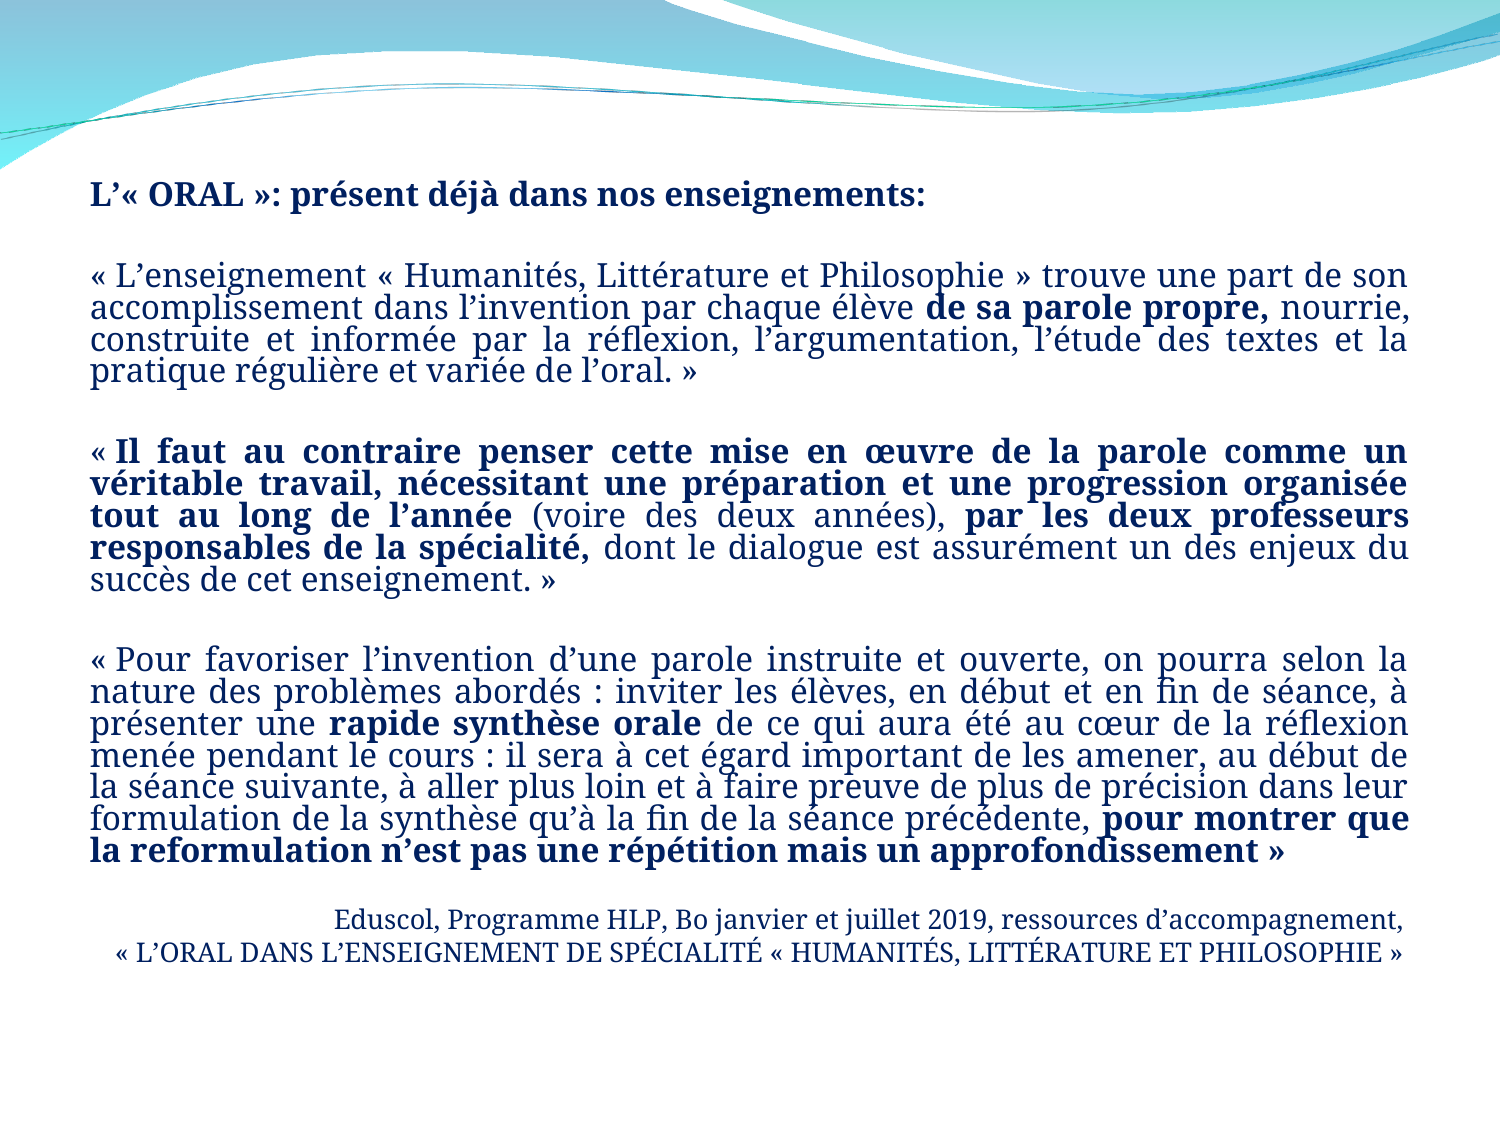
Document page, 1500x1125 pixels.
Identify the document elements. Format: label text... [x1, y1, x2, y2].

list L’« ORAL »: présent déjà dans nos enseignements: « L’enseignement « Humanités, Littérature et Philosophie » trouve une part de son accomplissement dans l’invention par chaque élève de sa parole propre, nourrie, construite et informée par la réflexion, l’argumentation, l’étude des textes et la pratique régulière et variée de l’oral. » « Il faut au contraire penser cette mise en œuvre de la parole comme un véritable travail, nécessitant une préparation et une progression organisée tout au long de l’année (voire des deux années), par les deux professeurs responsables de la spécialité, dont le dialogue est assurément un des enjeux du succès de cet enseignement. » « Pour favoriser l’invention d’une parole instruite et ouverte, on pourra selon la nature des problèmes abordés : inviter les élèves, en début et en fin de séance, à présenter une rapide synthèse orale de ce qui aura été au cœur de la réflexion menée pendant le cours : il sera à cet égard important de les amener, au début de la séance suivante, à aller plus loin et à faire preuve de plus de précision dans leur formulation de la synthèse qu’à la fin de la séance précédente, pour montrer que la reformulation n’est pas une répétition mais un approfondissement » Eduscol, Programme HLP, Bo janvier et juillet 2019, ressources d’accompagnement, « L’ORAL DANS L’ENSEIGNEMENT DE SPÉCIALITÉ « HUMANITÉS, LITTÉRATURE ET PHILOSOPHIE » [75, 125, 1426, 1038]
picture [0, 33, 1500, 140]
